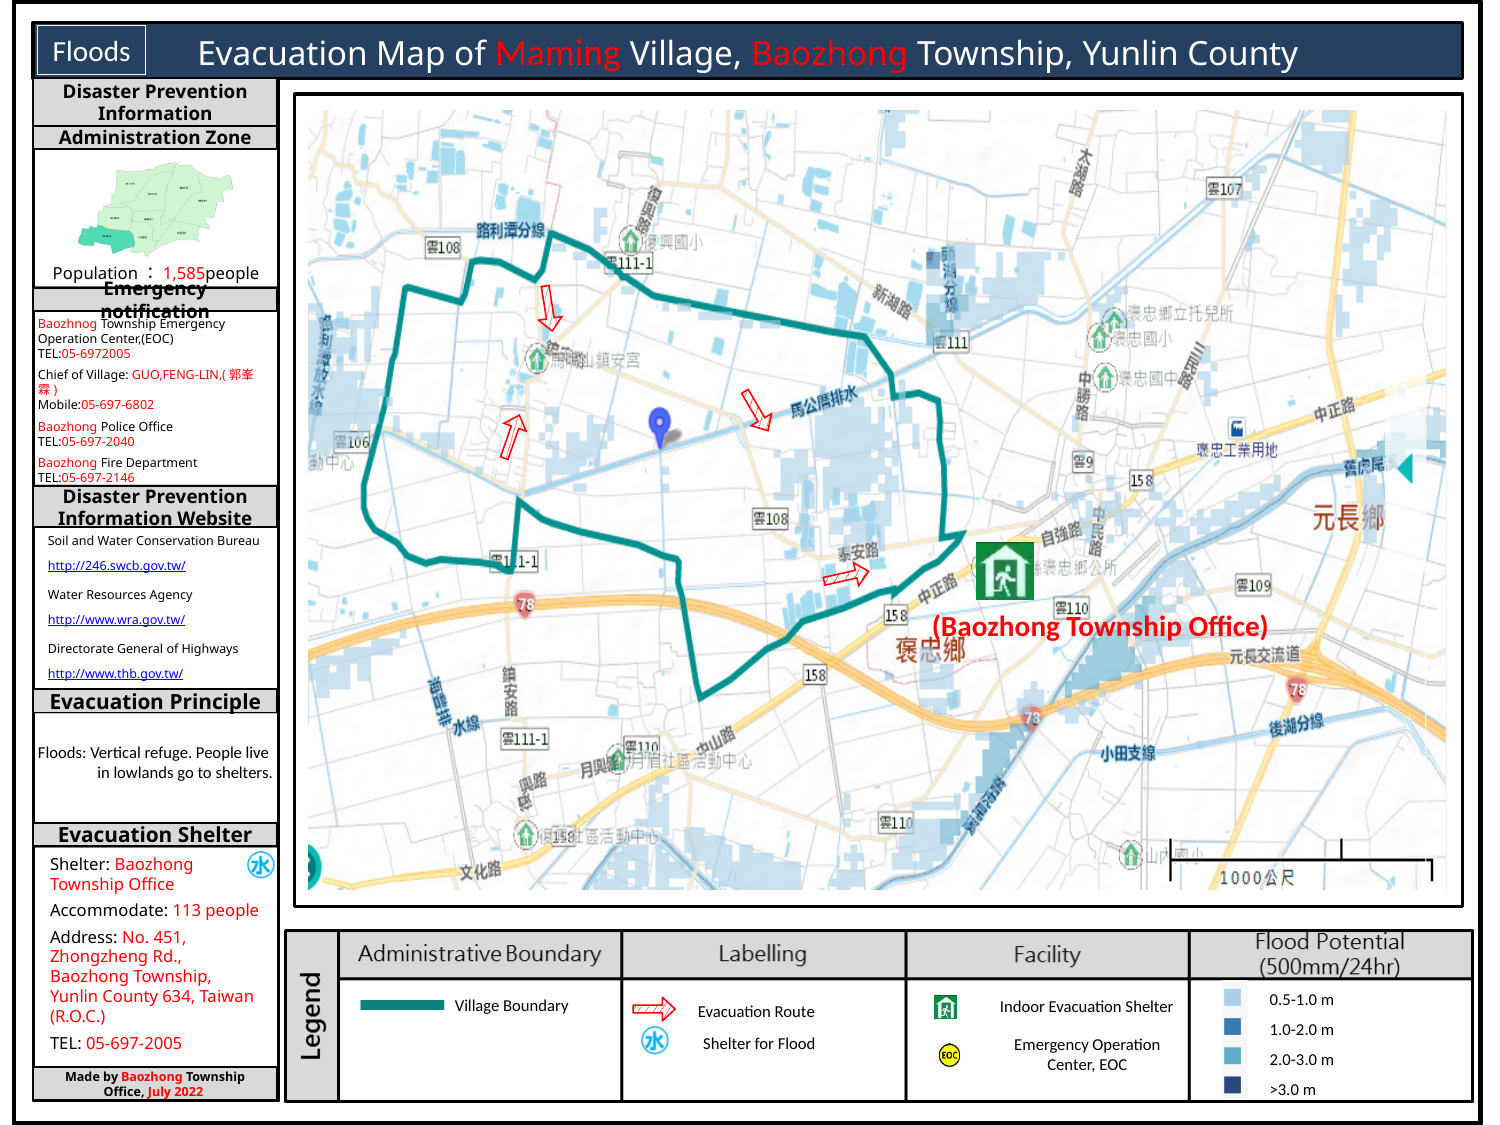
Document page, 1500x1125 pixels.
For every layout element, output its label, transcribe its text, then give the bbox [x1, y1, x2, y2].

text_box Indoor Evacuation Shelter [976, 987, 1198, 1025]
picture [32, 79, 280, 525]
text_box Disaster Prevention Information [33, 78, 278, 125]
picture [284, 922, 1474, 1103]
text_box Emergency Operation Center, EOC [976, 1035, 1199, 1072]
text_box [633, 997, 676, 1021]
picture [32, 790, 280, 1102]
text_box (Baozhong Township Office) [917, 599, 1285, 650]
text_box [500, 415, 527, 460]
picture [32, 493, 280, 734]
text_box Shelter for Flood [633, 1027, 886, 1059]
text_box Evacuation Route [627, 992, 886, 1029]
text_box Baozhnog Township Emergency Operation Center,(EOC) TEL:05-6972005 Chief of Village: GUO,FENG-LIN,(郭峯霖) Mobile:05-697-6802 Baozhong Police Office TEL:05-697-2040 Baozhong Fire Department TEL:05-697-2146 [23, 308, 278, 493]
picture [308, 110, 1447, 890]
text_box Floods [37, 25, 146, 75]
text_box Evacuation Shelter [33, 822, 278, 846]
text_box Soil and Water Conservation Bureau http://246.swcb.gov.tw/ Water Resources Agency http://www.wra.gov.tw/ Directorate General of Highways http://www.thb.gov.tw/ [33, 525, 280, 691]
text_box Made by Baozhong Township Office, July 2022 [33, 1067, 278, 1100]
text_box Evacuation Principle [33, 689, 278, 713]
text_box Population：1,585people [34, 255, 278, 287]
text_box Emergency notification [33, 287, 278, 312]
text_box [741, 389, 772, 431]
text_box Shelter: Baozhong Township Office Accommodate: 113 people Address: No. 451, Zhongzheng Rd., Baozhong Township, Yunlin County 634, Taiwan (R.O.C.) TEL: 05-697-2005 [35, 846, 277, 1067]
text_box Village Boundary [382, 987, 641, 1024]
text_box Floods: Vertical refuge. People live in lowlands go to shelters. [23, 734, 291, 790]
text_box 0.5-1.0 m 1.0-2.0 m 2.0-3.0 m >3.0 m [1254, 984, 1476, 1094]
text_box [538, 285, 562, 332]
text_box [823, 562, 869, 586]
text_box Evacuation Map of Maming Village, Baozhong Township, Yunlin County [32, 22, 1463, 79]
text_box Administration Zone [33, 125, 278, 149]
text_box Disaster Prevention Information Website [33, 486, 278, 528]
